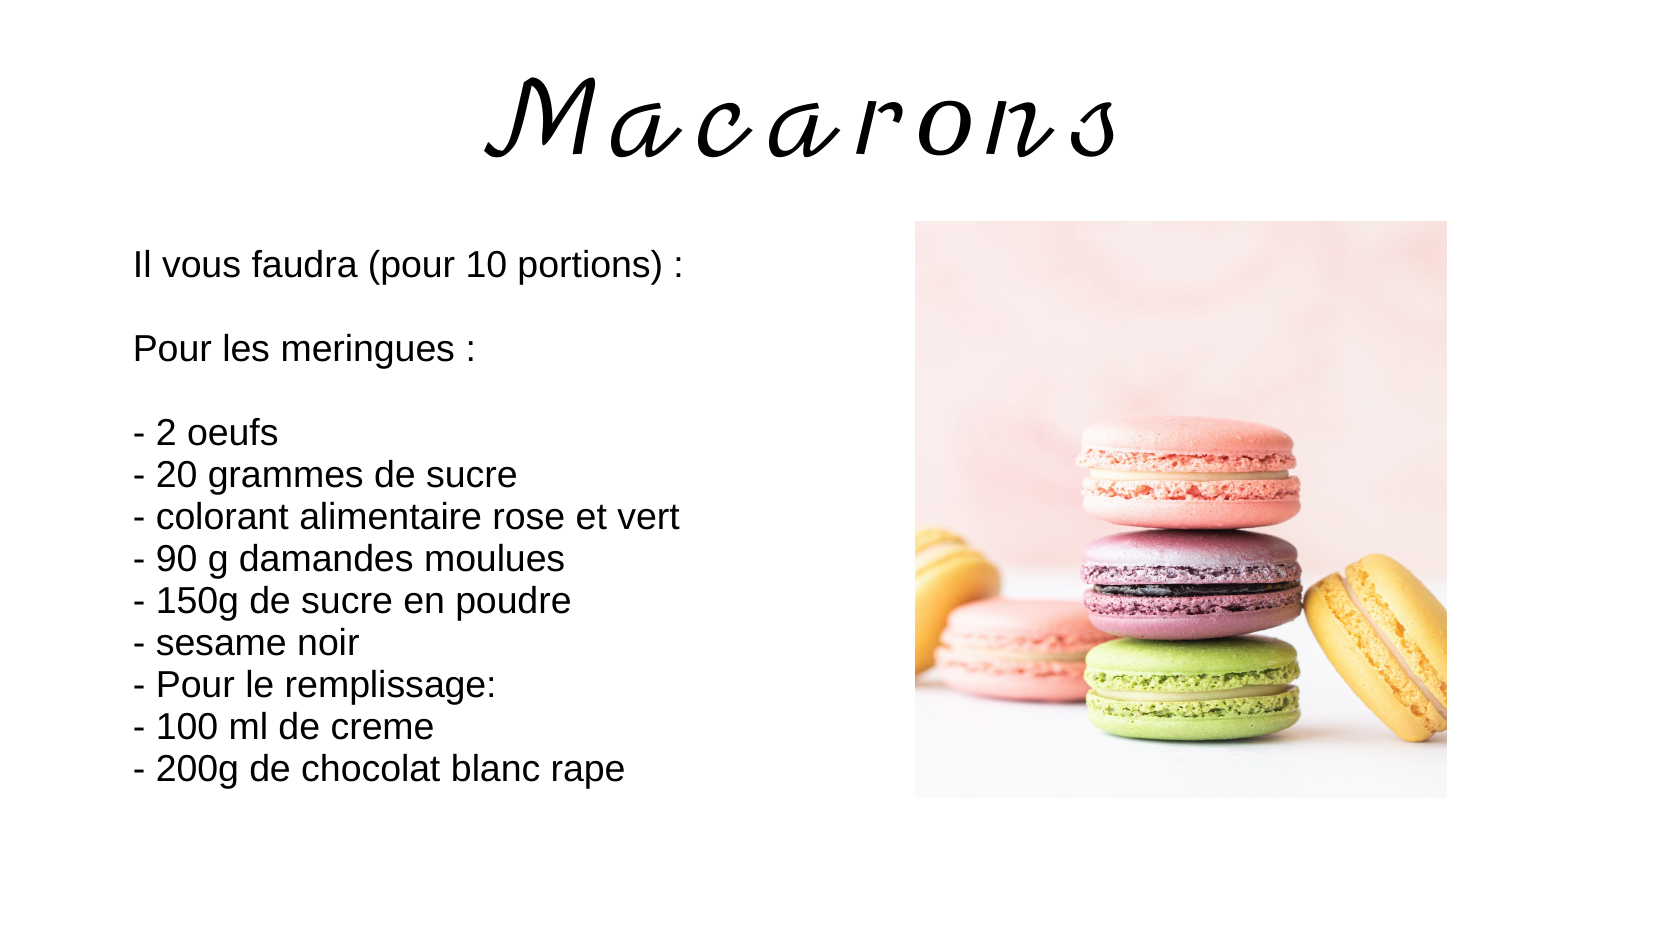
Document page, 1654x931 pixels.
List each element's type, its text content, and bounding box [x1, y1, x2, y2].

text_box Il vous faudra (pour 10 portions) : Pour les meringues : - 2 oeufs - 20 grammes de sucre - colorant alimentaire rose et vert - 90 g damandes moulues - 150g de sucre en poudre - sesame noir - Pour le remplissage: - 100 ml de creme - 200g de chocolat blanc rape [118, 236, 1565, 886]
title ℳ𝒶𝒸𝒶𝓇𝑜𝓃𝓈 [82, 37, 1571, 193]
picture [915, 221, 1447, 798]
